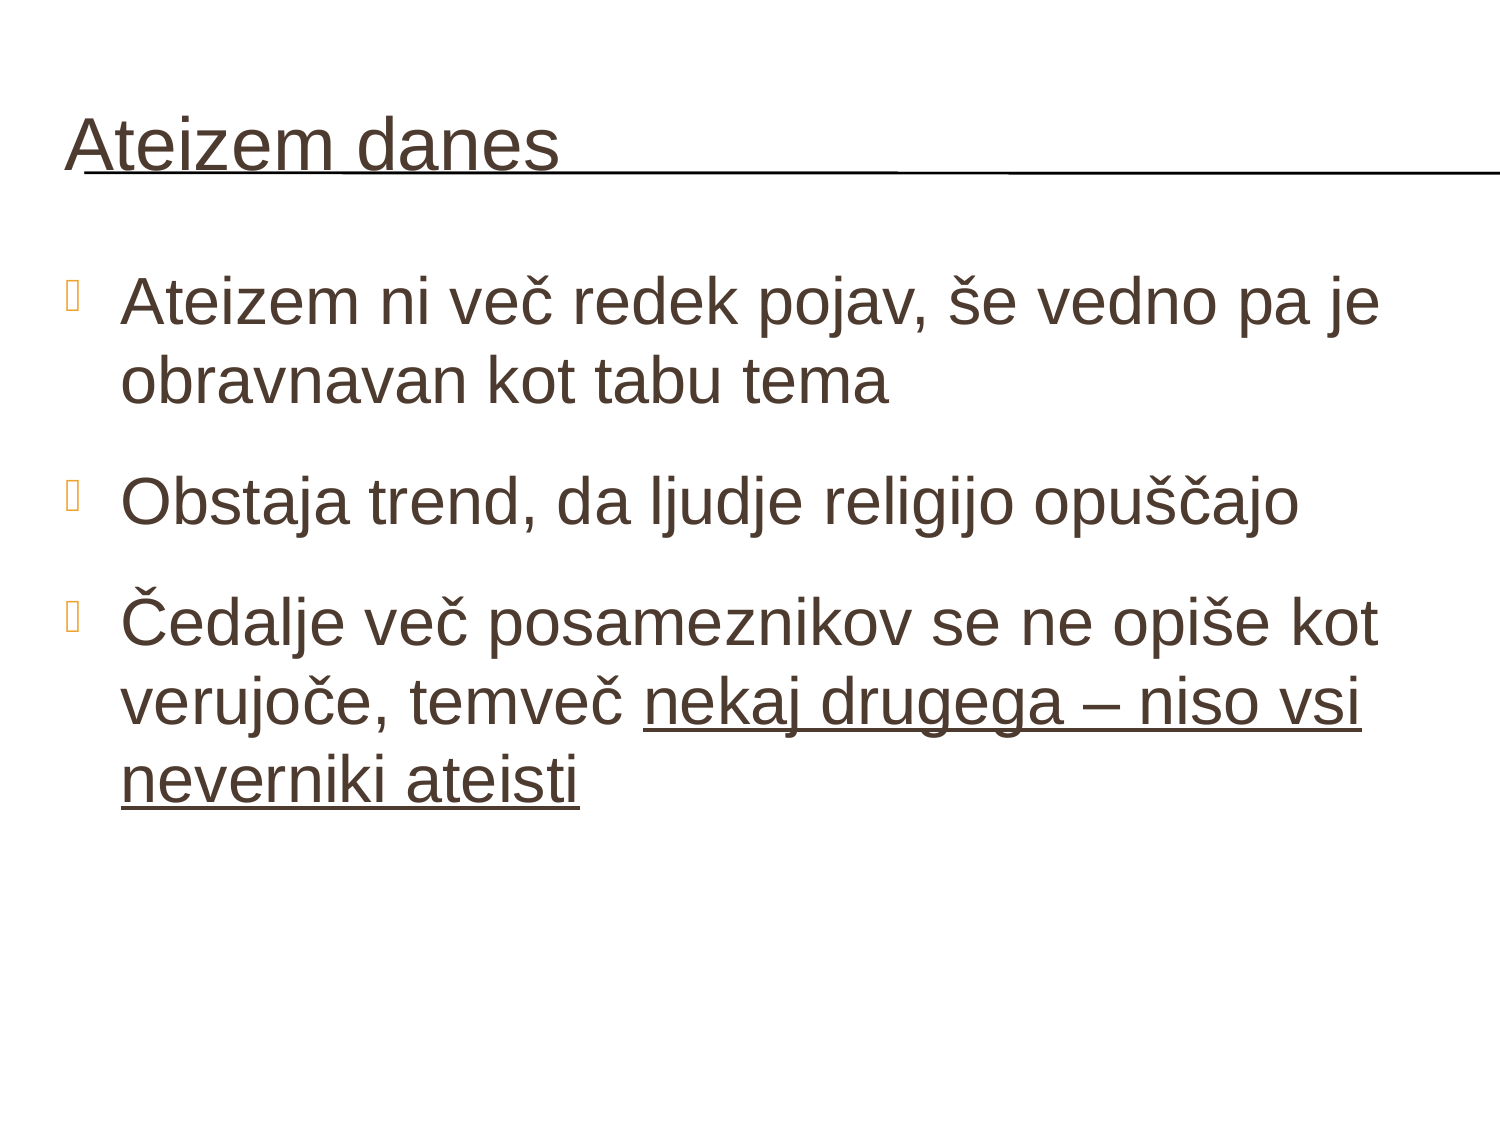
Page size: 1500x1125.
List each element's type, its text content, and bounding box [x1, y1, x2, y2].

title Ateizem danes [50, 75, 1475, 213]
text_box Ateizem ni več redek pojav, še vedno pa je obravnavan kot tabu tema Obstaja trend, da ljudje religijo opuščajo Čedalje več posameznikov se ne opiše kot verujoče, temveč nekaj drugega – niso vsi neverniki ateisti [49, 254, 1475, 998]
